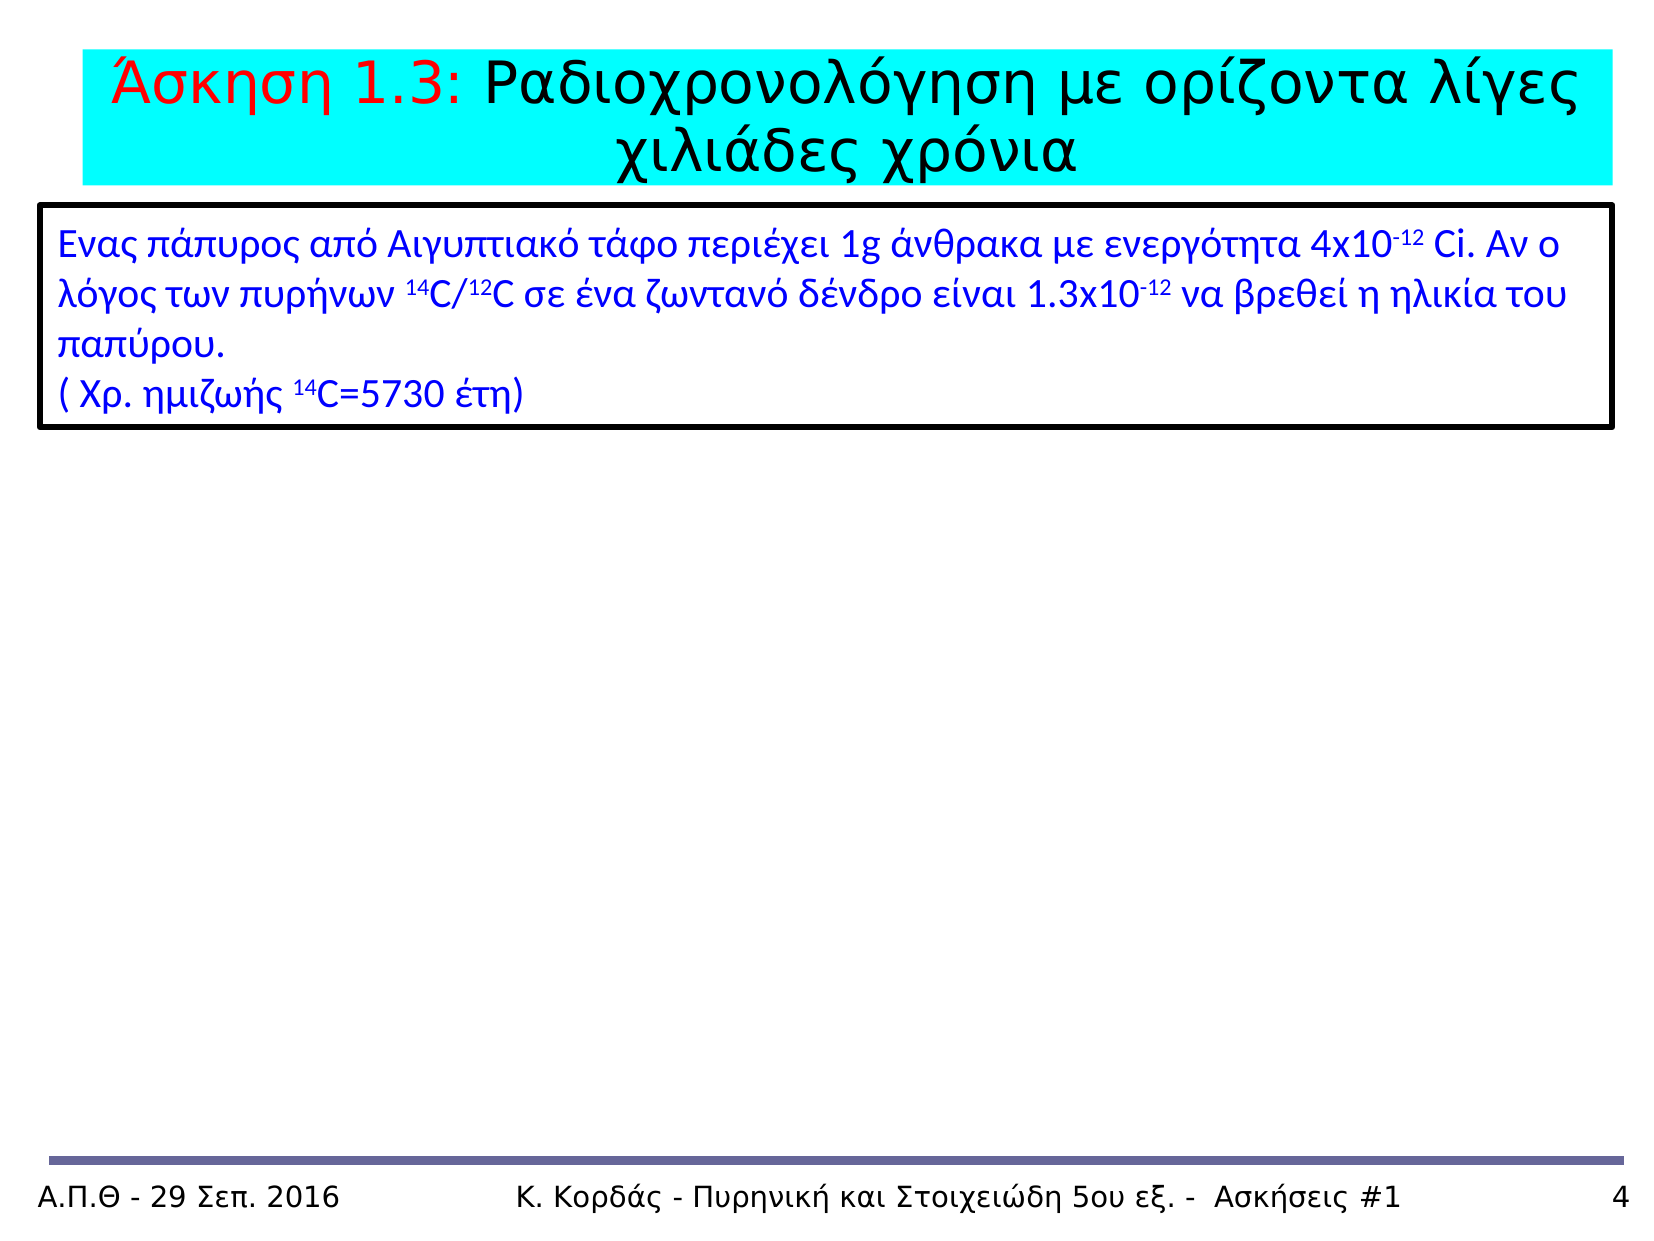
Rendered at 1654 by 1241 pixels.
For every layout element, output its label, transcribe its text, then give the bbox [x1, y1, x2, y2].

title Άσκηση 1.3: Ραδιοχρονολόγηση με ορίζοντα λίγες χιλιάδες χρόνια [82, 49, 1613, 186]
text_box Ενας πάπυρος από Αιγυπτιακό τάφο περιέχει 1g άνθρακα με ενεργότητα 4x10-12 Ci. Αν ο λόγος των πυρήνων 14C/12C σε ένα ζωντανό δένδρο είναι 1.3x10-12 να βρεθεί η ηλικία του παπύρου. ( Χρ. ημιζωής 14C=5730 έτη) [39, 205, 1613, 427]
